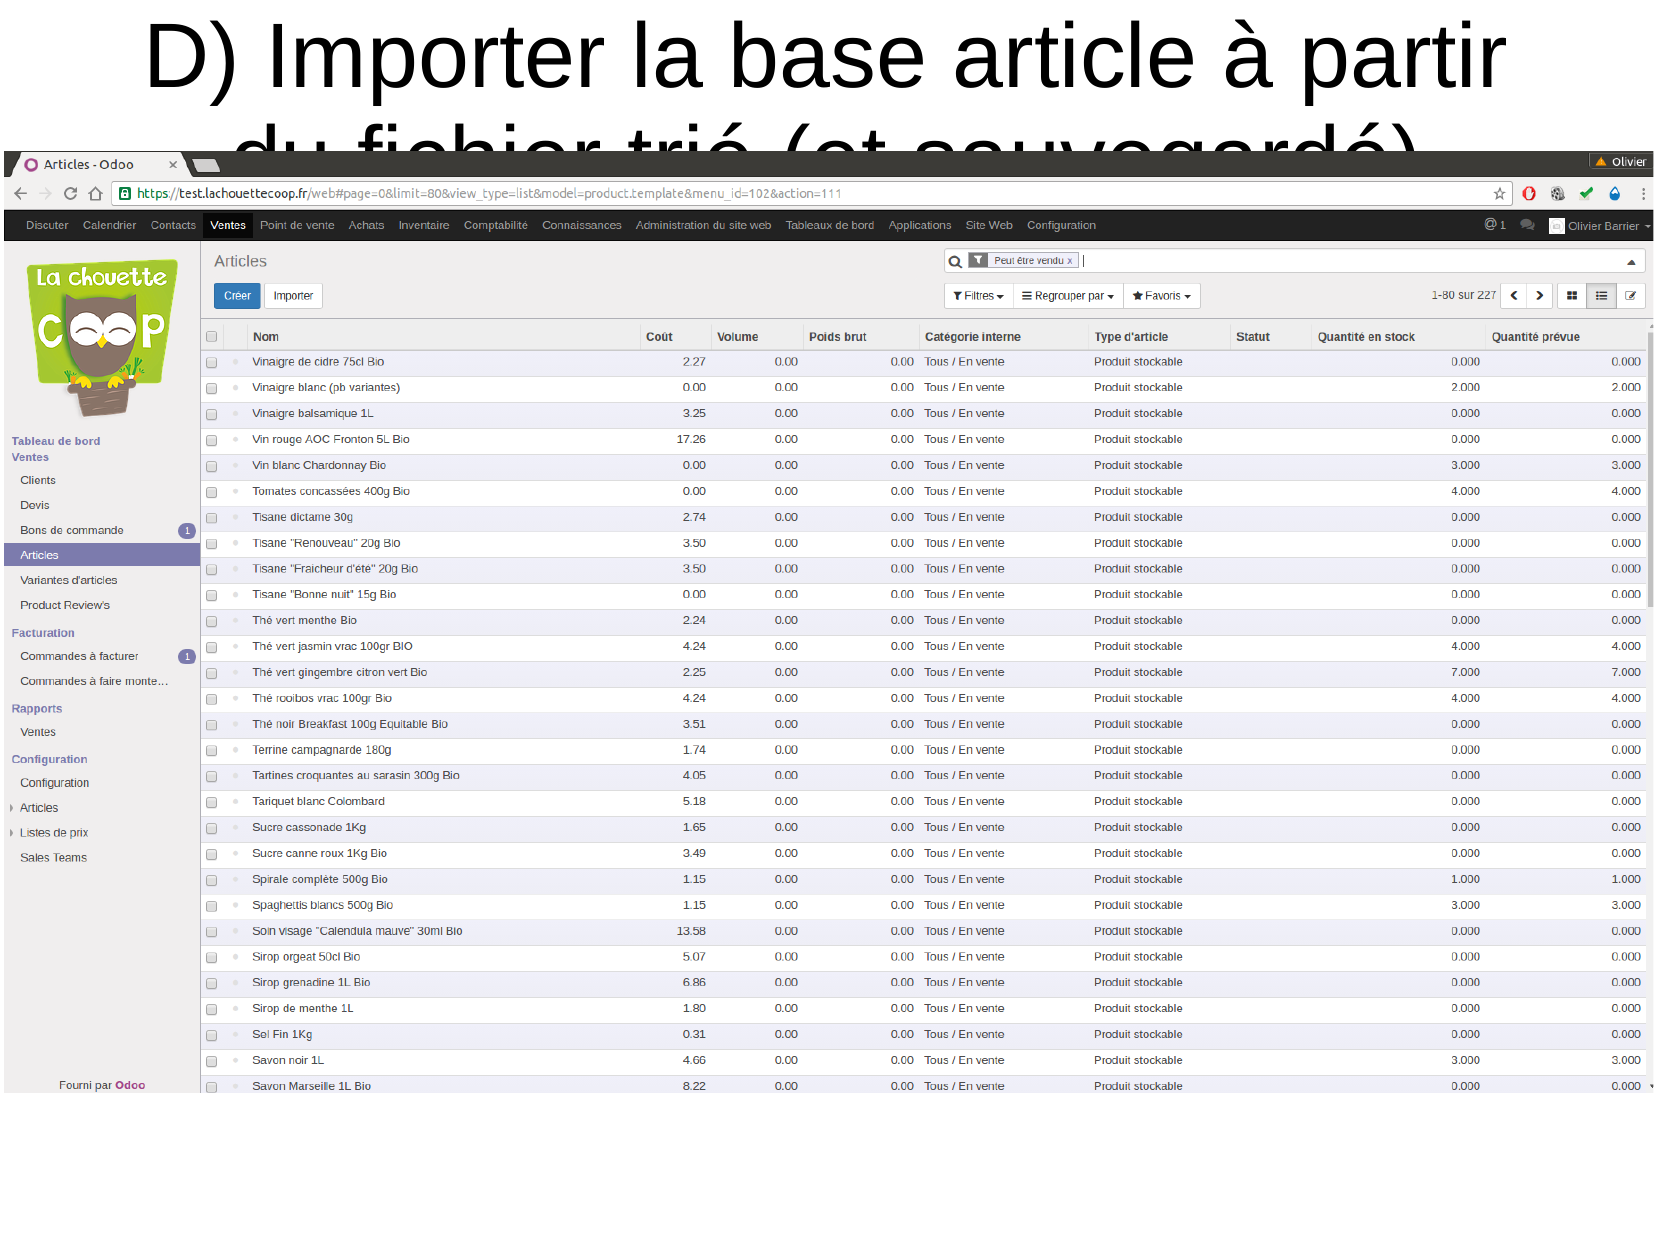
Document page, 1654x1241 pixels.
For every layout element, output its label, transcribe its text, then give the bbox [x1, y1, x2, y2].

picture [4, 151, 1654, 1093]
title D) Importer la base article à partir du fichier trié (et sauvegardé) [82, 4, 1571, 151]
